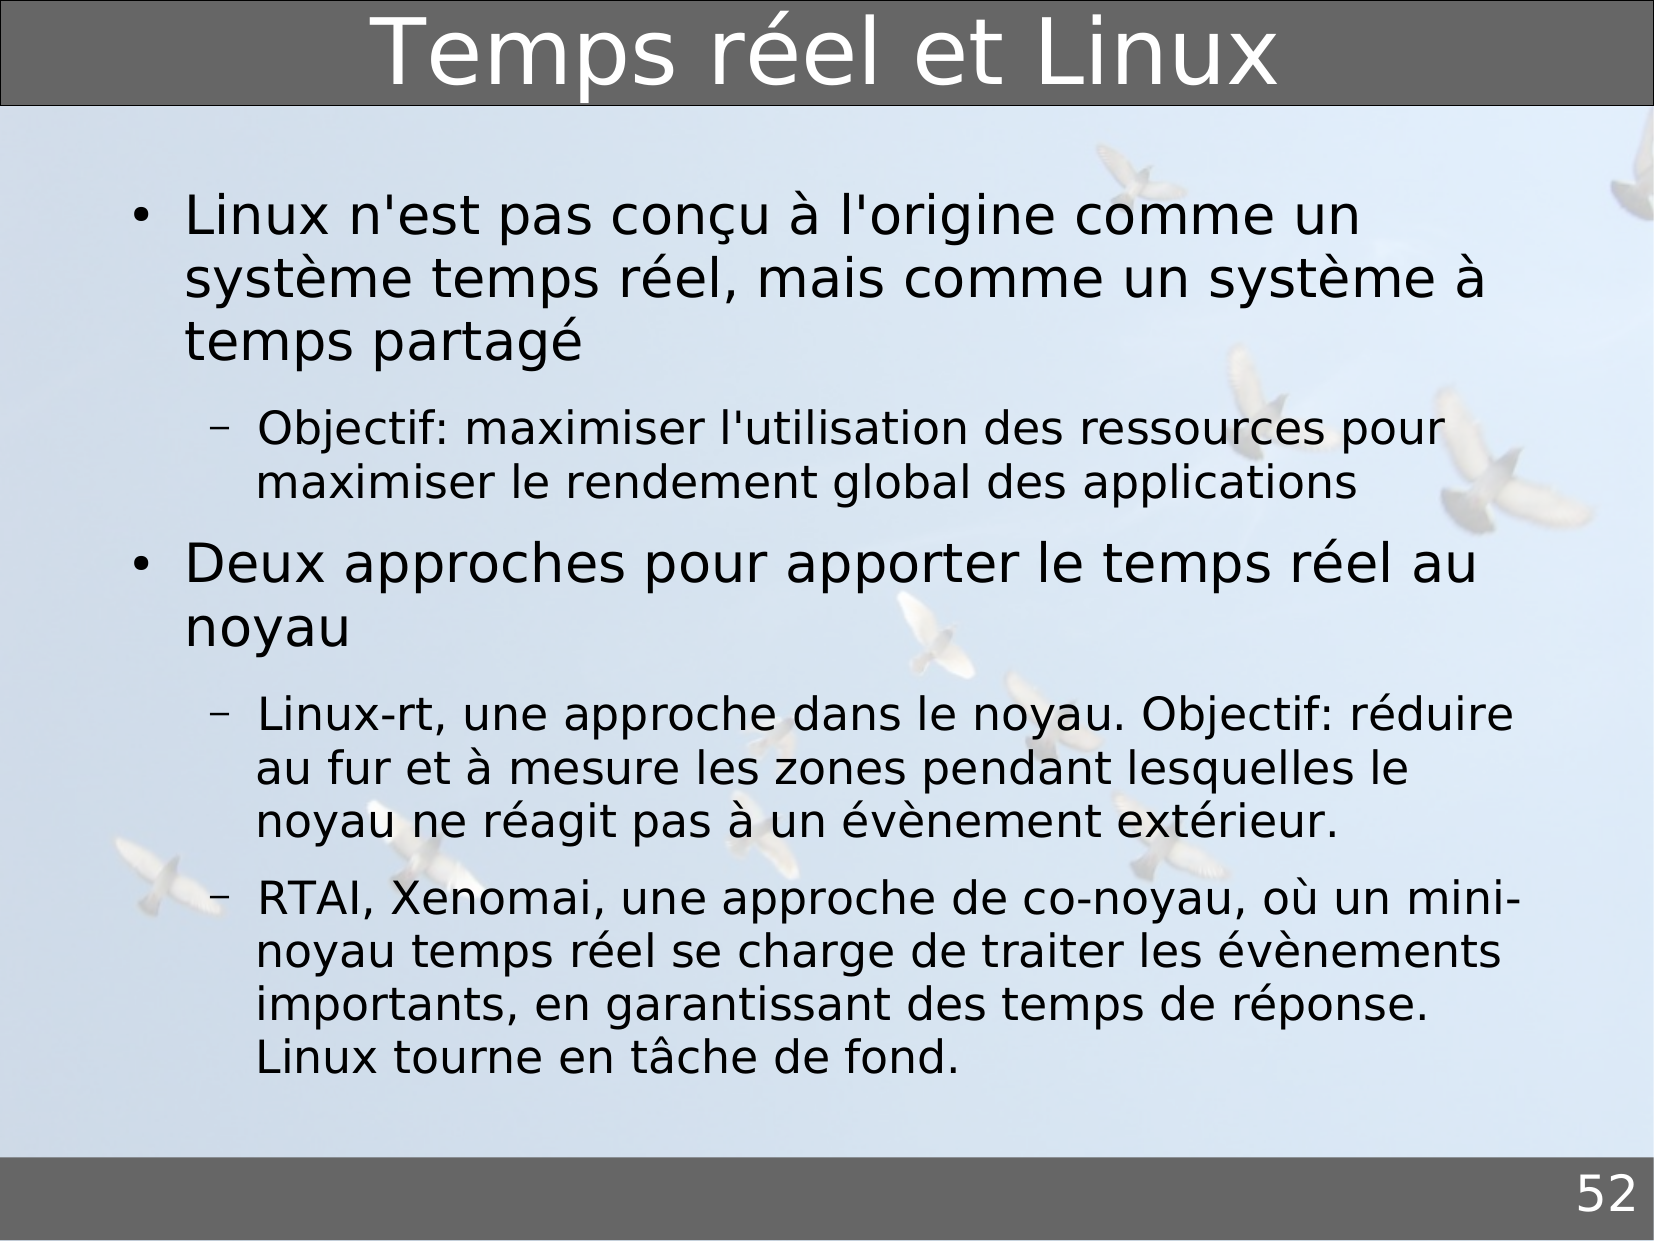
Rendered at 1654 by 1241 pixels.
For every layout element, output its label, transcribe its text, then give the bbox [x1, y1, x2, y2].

title Temps réel et Linux [0, 0, 1654, 107]
list Linux n'est pas conçu à l'origine comme un système temps réel, mais comme un système à temps partagé Objectif: maximiser l'utilisation des ressources pour maximiser le rendement global des applications Deux approches pour apporter le temps réel au noyau Linux-rt, une approche dans le noyau. Objectif: réduire au fur et à mesure les zones pendant lesquelles le noyau ne réagit pas à un évènement extérieur. RTAI, Xenomai, une approche de co-noyau, où un mini-noyau temps réel se charge de traiter les évènements importants, en garantissant des temps de réponse. Linux tourne en tâche de fond. [113, 184, 1526, 1085]
